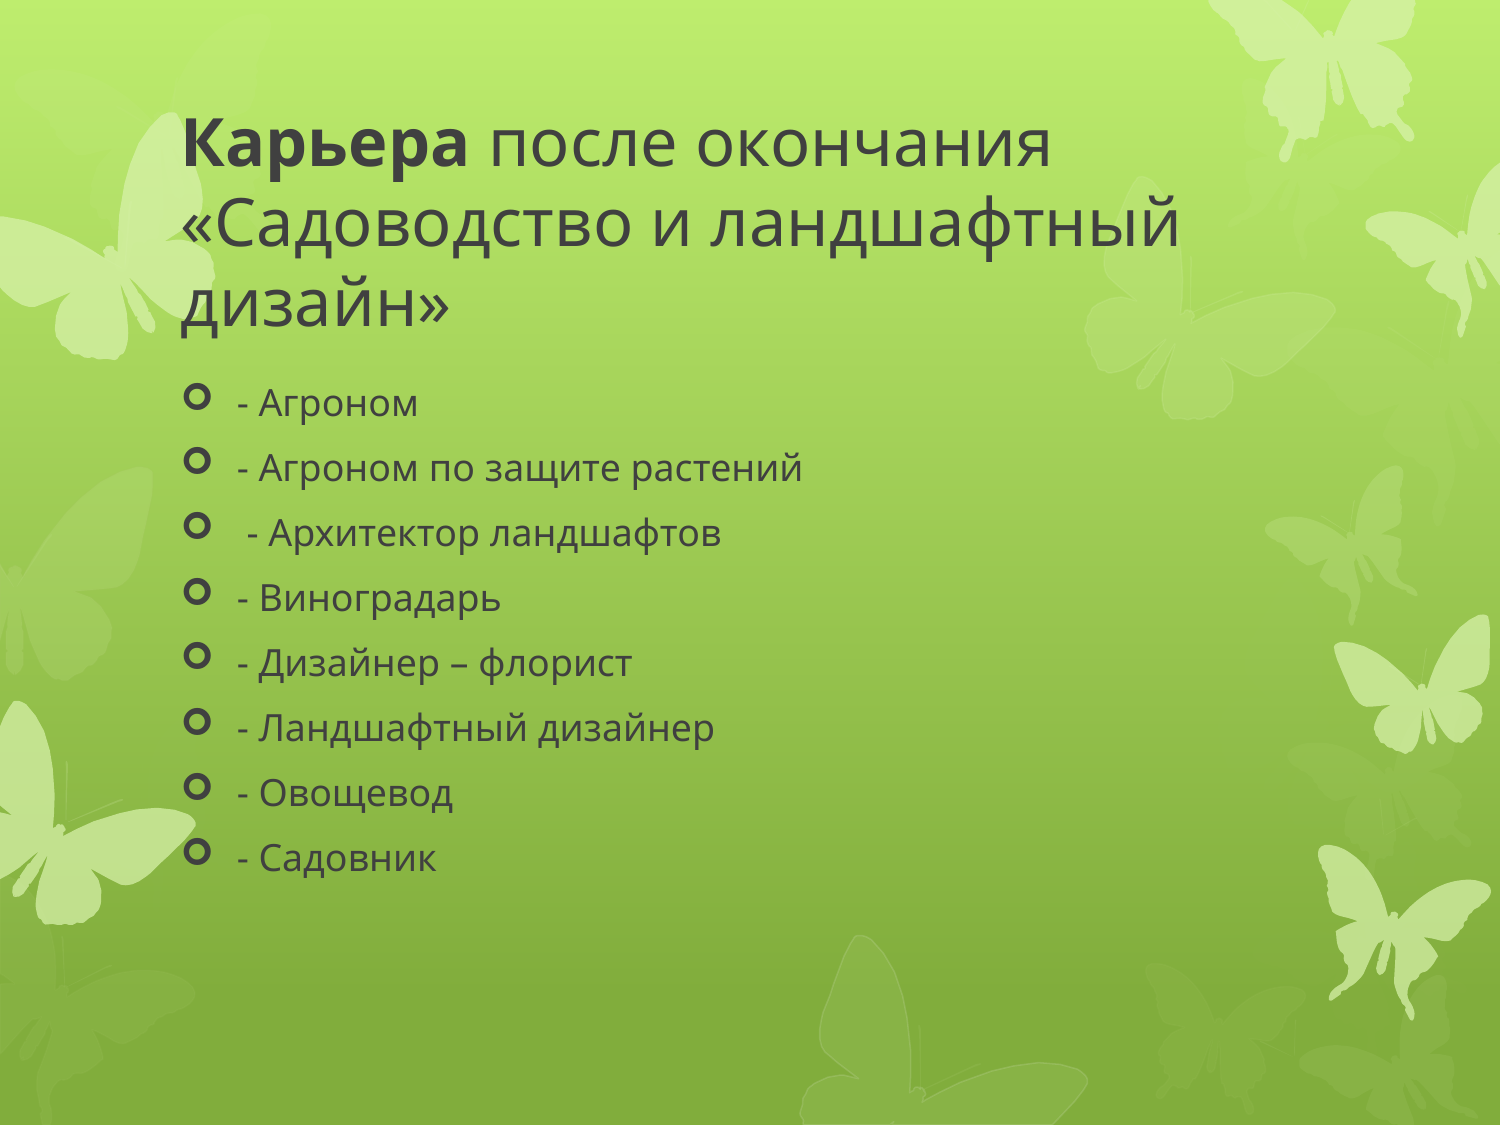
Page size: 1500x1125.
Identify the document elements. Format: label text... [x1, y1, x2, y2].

title Карьера после окончания «Садоводство и ландшафтный дизайн» [165, 110, 1372, 329]
list - Агроном - Агроном по защите растений - Архитектор ландшафтов - Виноградарь - Дизайнер – флорист - Ландшафтный дизайнер - Овощевод - Садовник [165, 296, 1335, 962]
